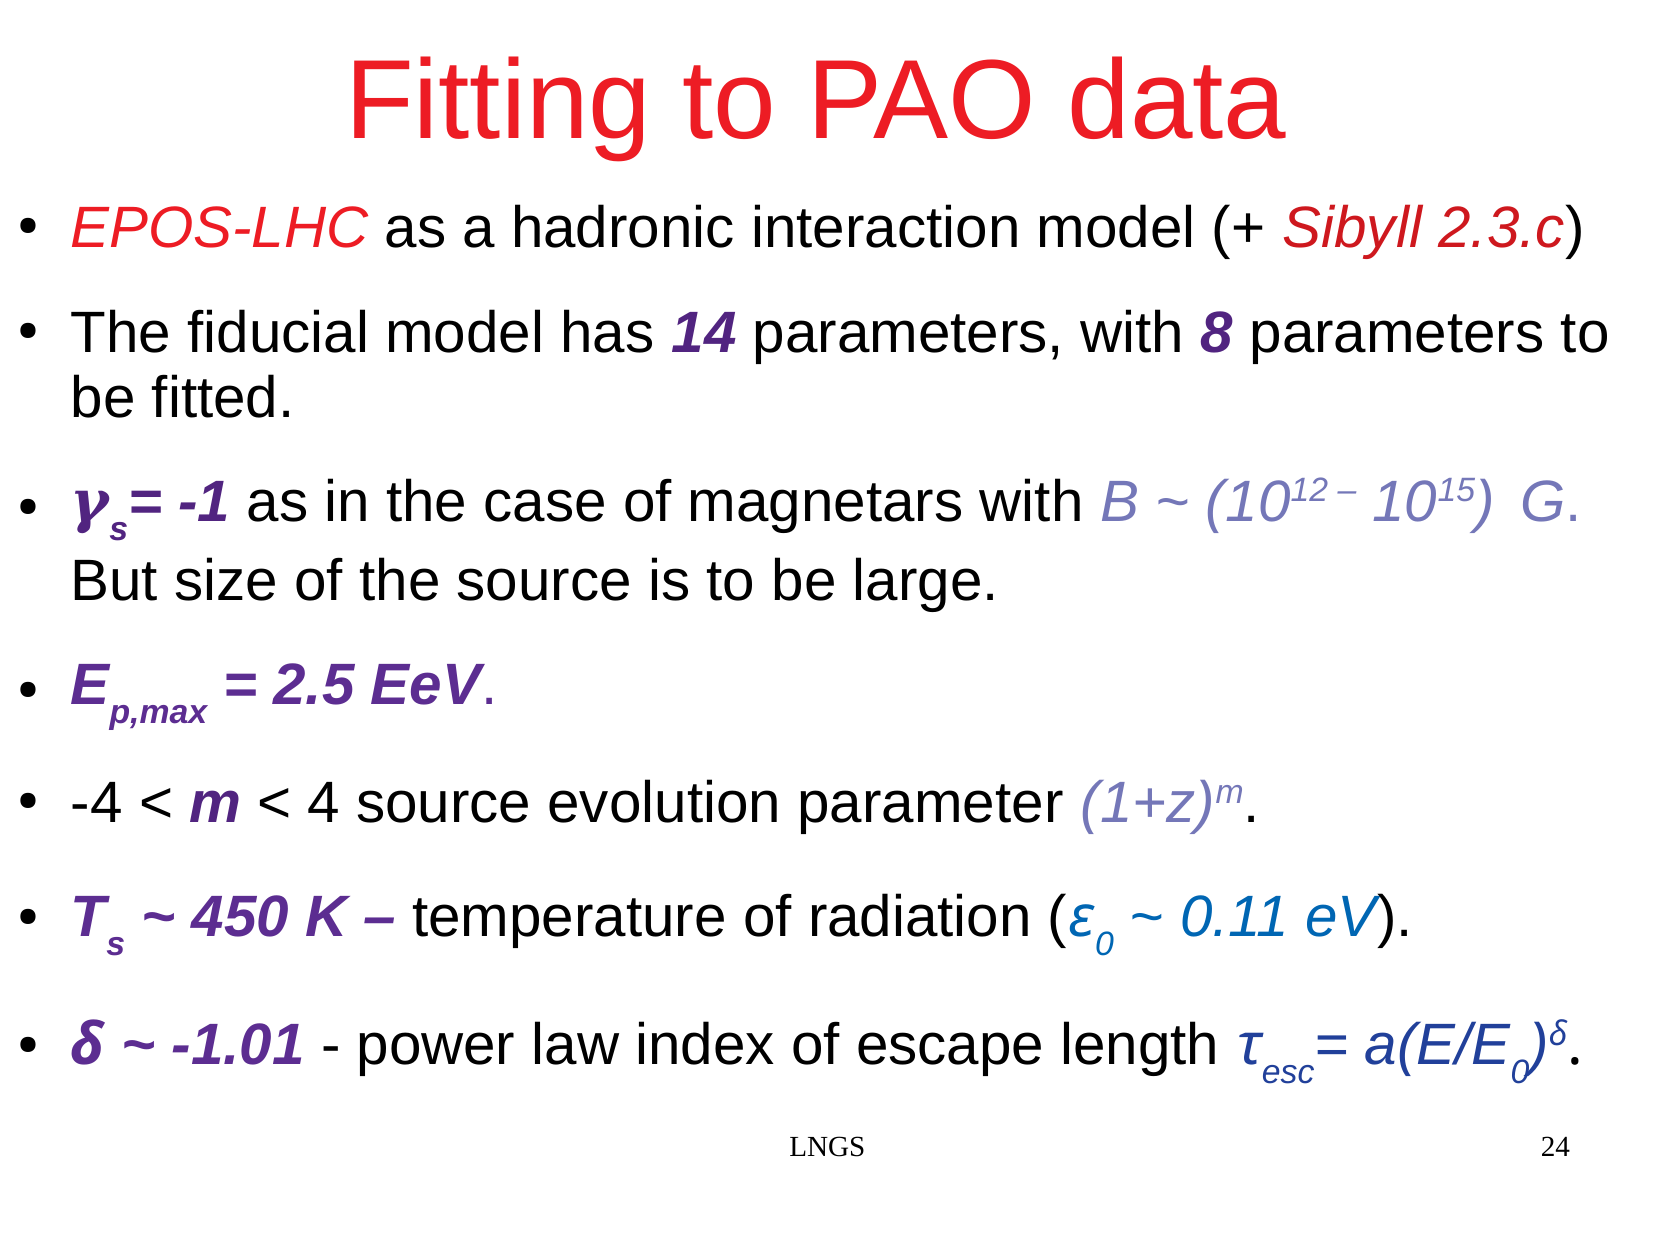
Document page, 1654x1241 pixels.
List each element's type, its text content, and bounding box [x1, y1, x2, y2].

list EPOS-LHC as a hadronic interaction model (+ Sibyll 2.3.c) The fiducial model has 14 parameters, with 8 parameters to be fitted. 𝜸s= -1 as in the case of magnetars with B ~ (1012 – 1015) G. But size of the source is to be large. Ep,max = 2.5 EeV. -4 < m < 4 source evolution parameter (1+z)m. Ts ~ 450 K – temperature of radiation (ε0 ~ 0.11 eV). δ ~ -1.01 - power law index of escape length τesc= a(E/E0)δ. [0, 195, 1653, 1111]
title Fitting to PAO data [72, 19, 1561, 181]
